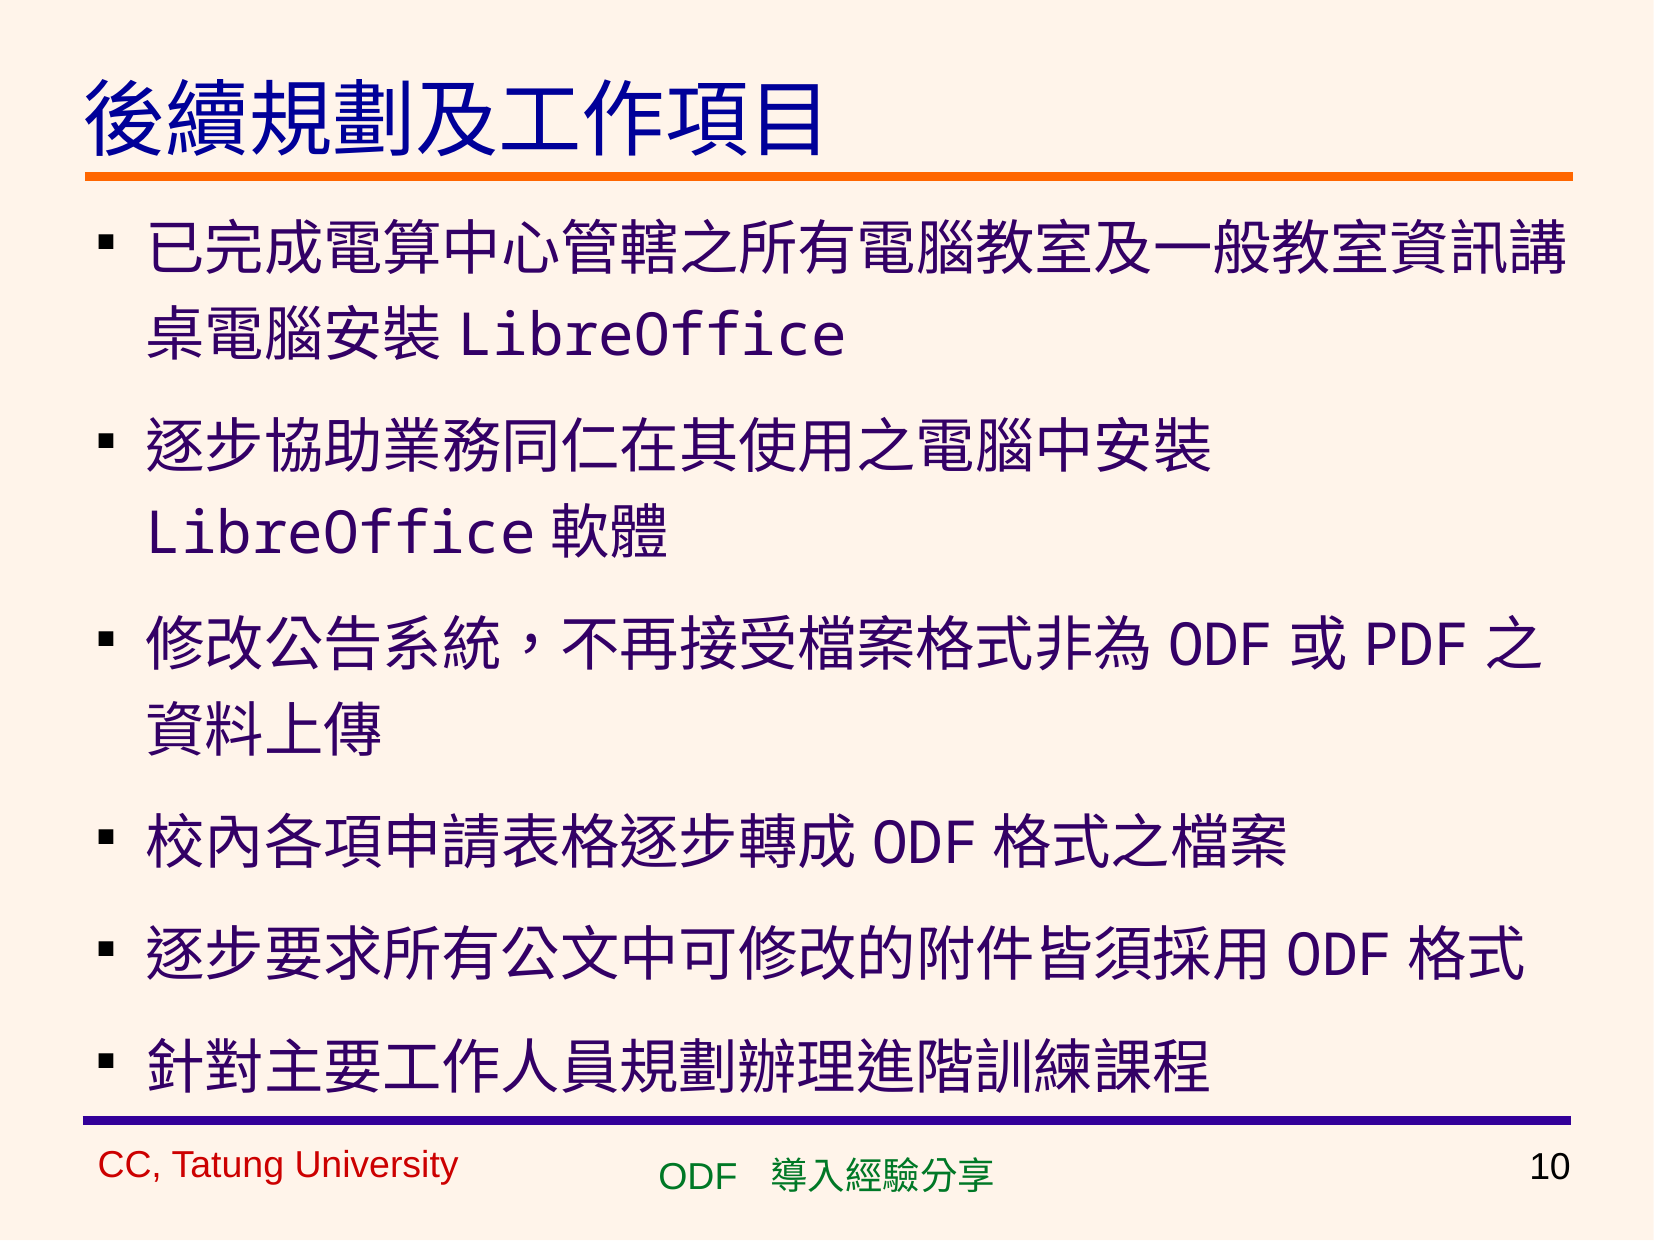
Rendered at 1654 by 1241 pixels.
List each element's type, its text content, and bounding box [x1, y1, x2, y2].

title 後續規劃及工作項目 [82, 49, 1571, 178]
list 已完成電算中心管轄之所有電腦教室及一般教室資訊講桌電腦安裝LibreOffice 逐步協助業務同仁在其使用之電腦中安裝LibreOffice軟體 修改公告系統，不再接受檔案格式非為ODF或PDF之資料上傳 校內各項申請表格逐步轉成ODF格式之檔案 逐步要求所有公文中可修改的附件皆須採用ODF格式 針對主要工作人員規劃辦理進階訓練課程 [82, 200, 1571, 1111]
